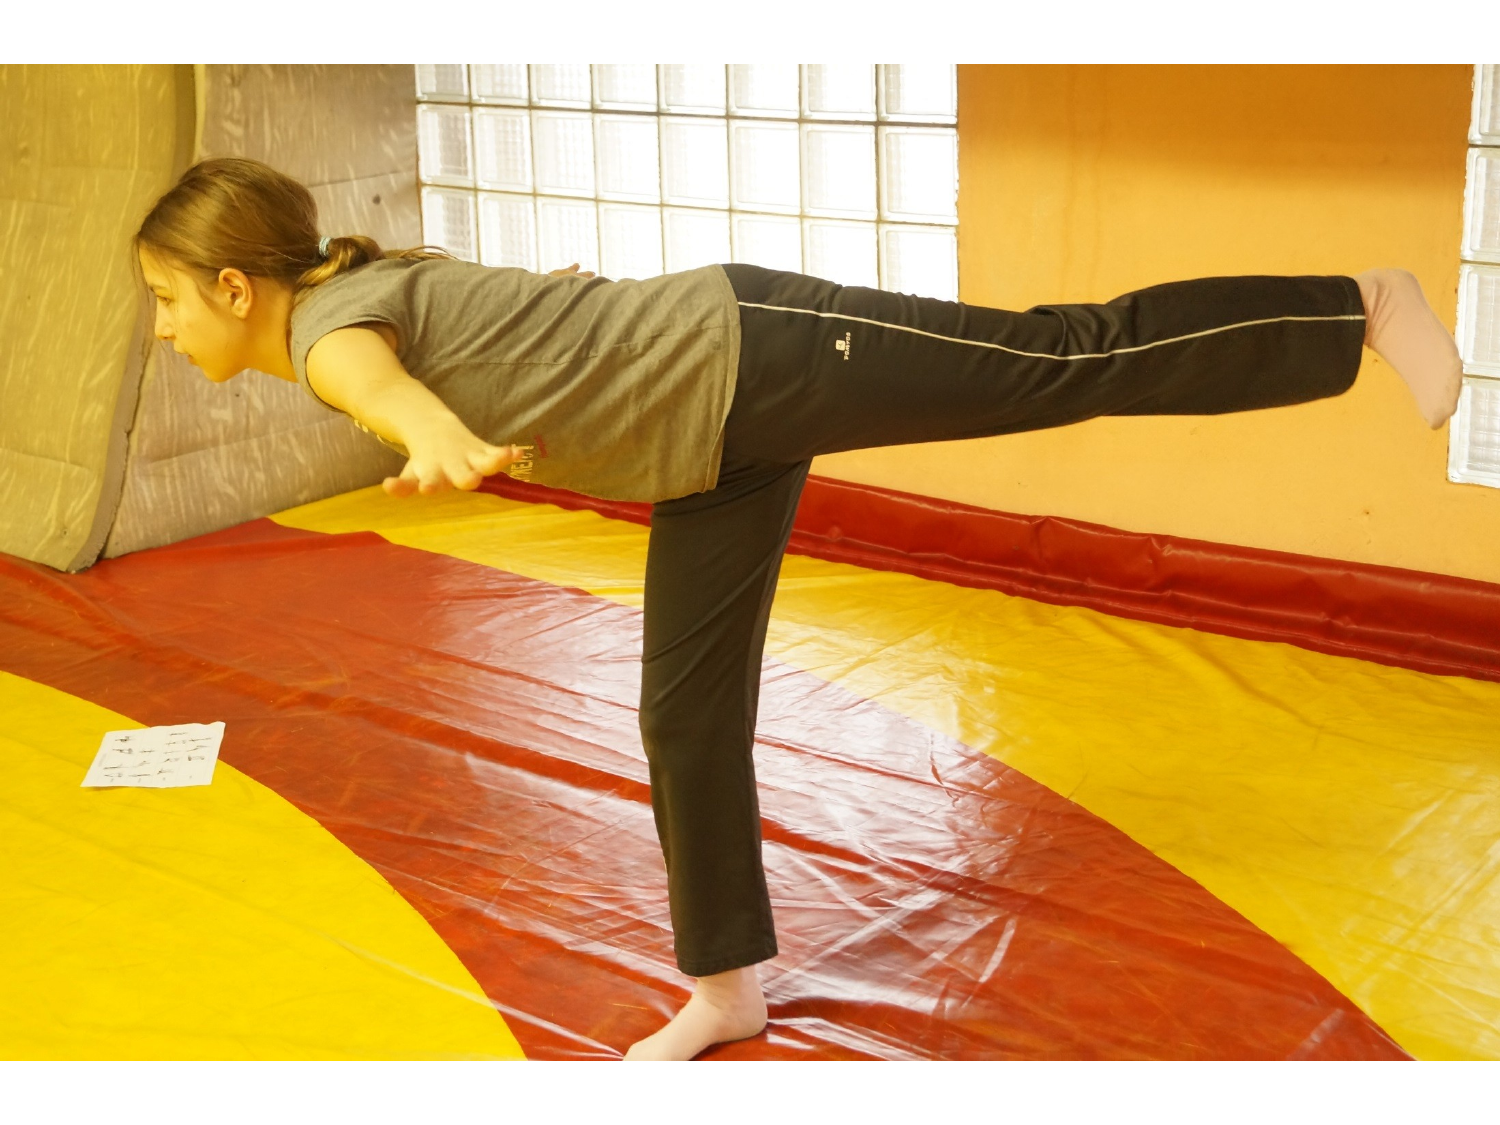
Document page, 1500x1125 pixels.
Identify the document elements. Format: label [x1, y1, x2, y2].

picture [0, 64, 1500, 1061]
